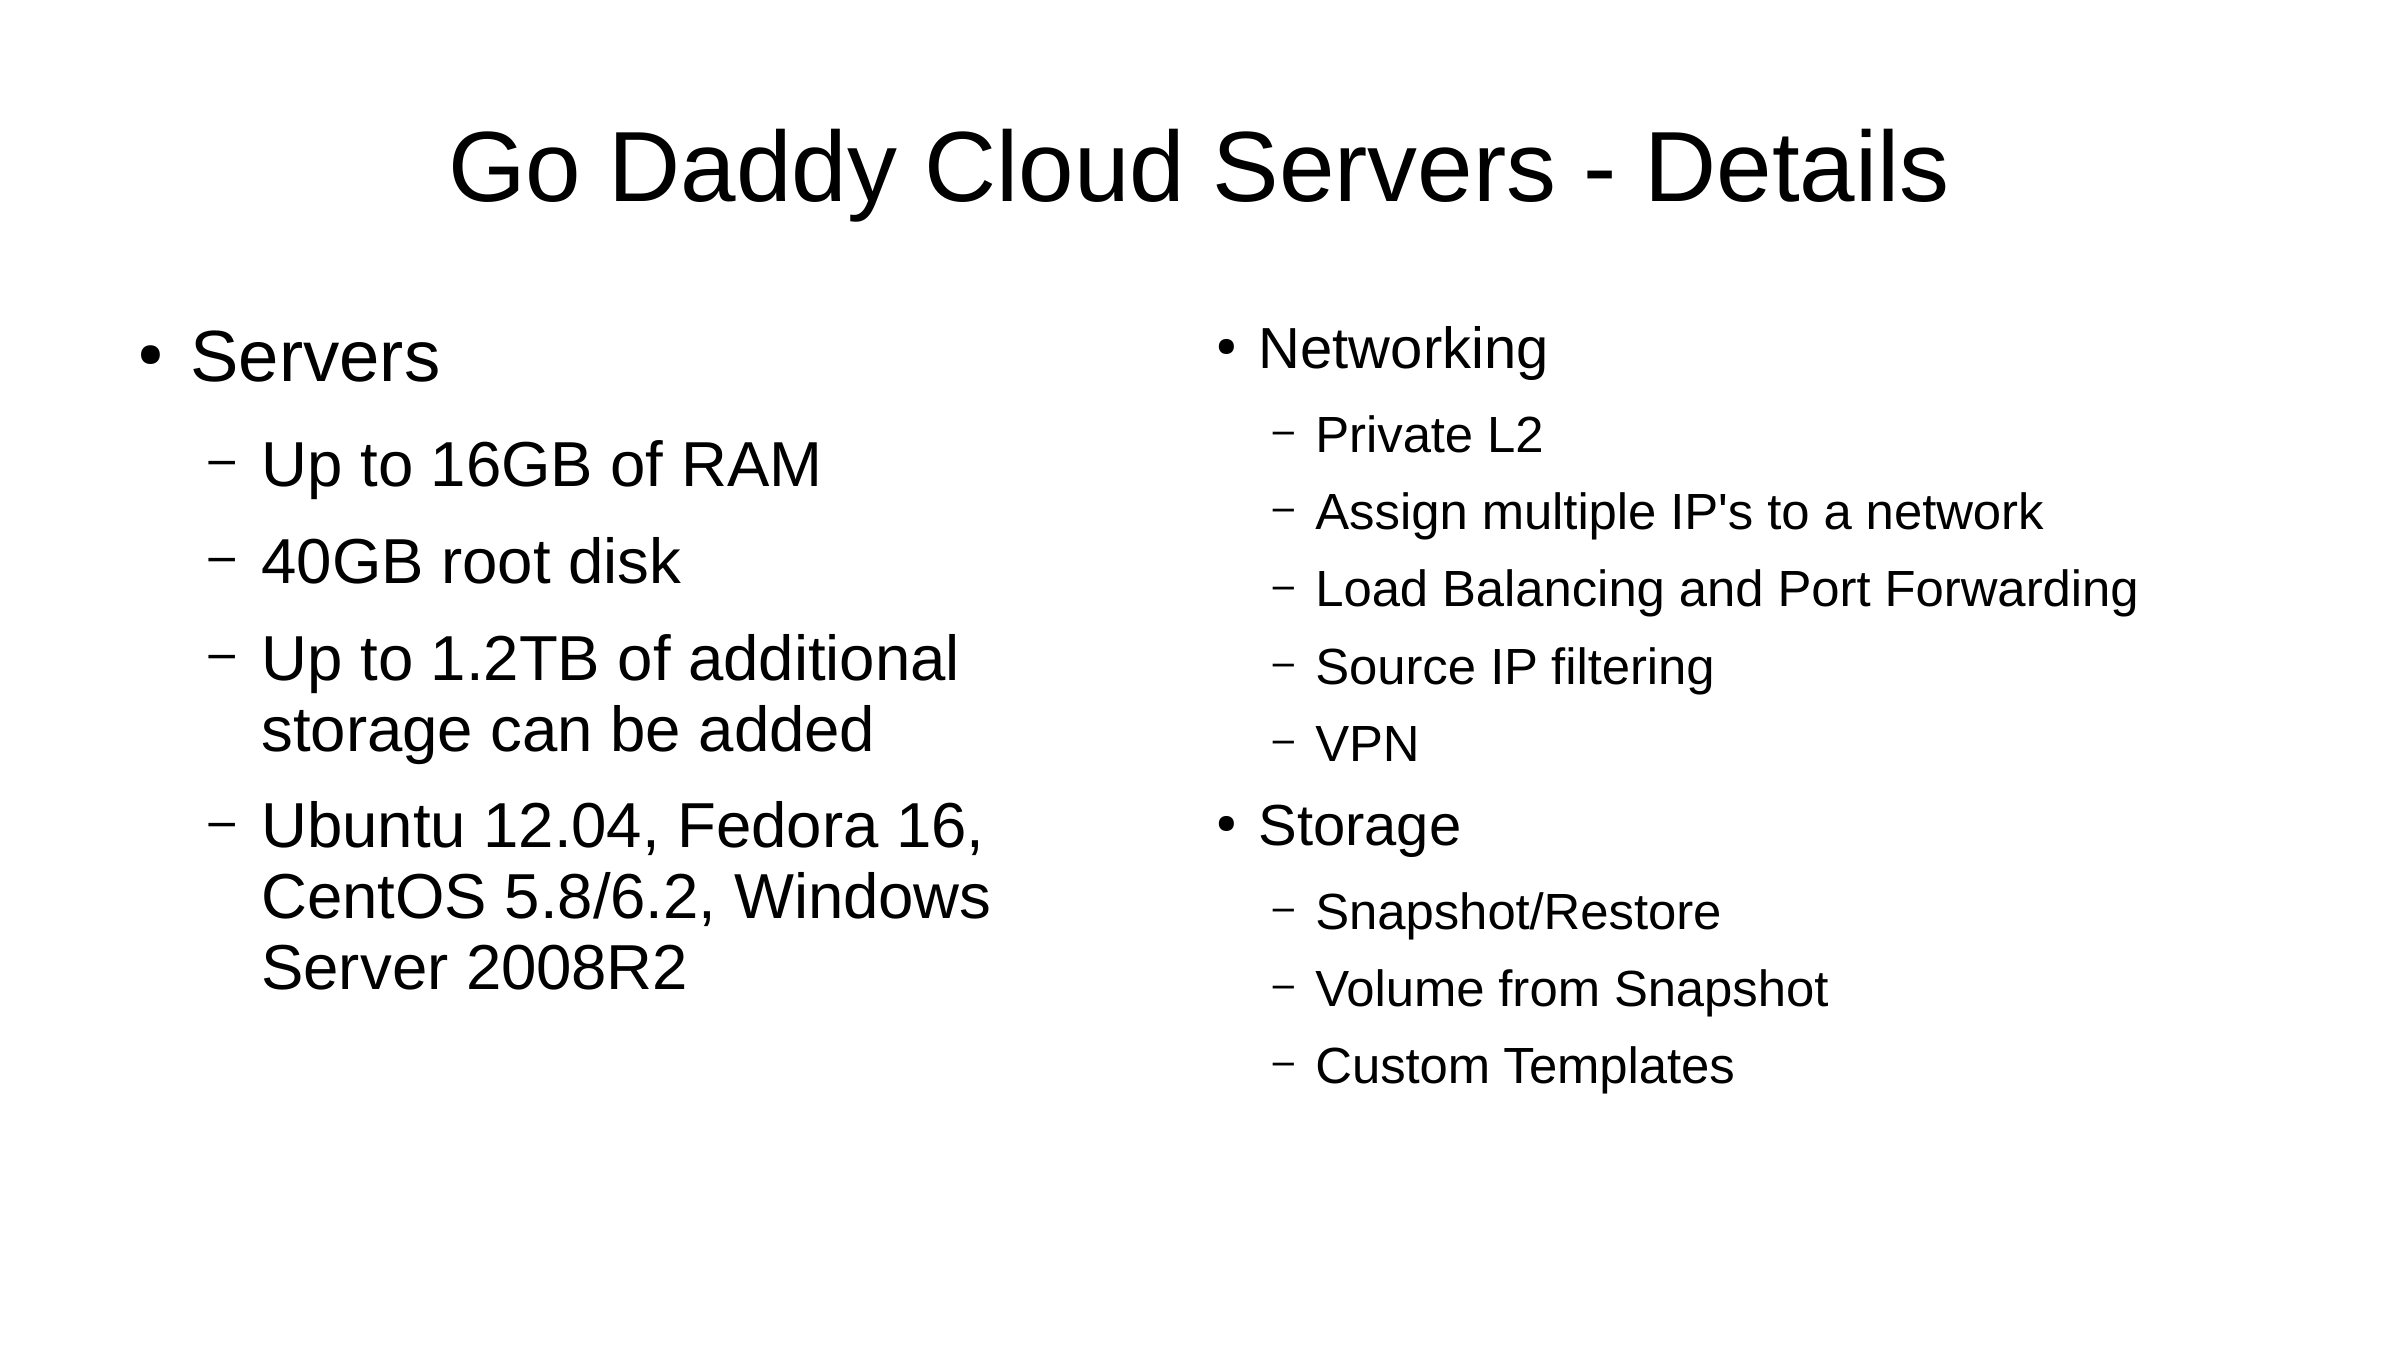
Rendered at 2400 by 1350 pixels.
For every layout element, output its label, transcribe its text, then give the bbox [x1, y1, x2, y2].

list Networking Private L2 Assign multiple IP's to a network Load Balancing and Port Forwarding Source IP filtering VPN Storage Snapshot/Restore Volume from Snapshot Custom Templates [1202, 315, 2233, 1099]
list Servers Up to 16GB of RAM 40GB root disk Up to 1.2TB of additional storage can be added Ubuntu 12.04, Fedora 16, CentOS 5.8/6.2, Windows Server 2008R2 [120, 315, 1151, 1099]
title Go Daddy Cloud Servers - Details [120, 53, 2280, 280]
